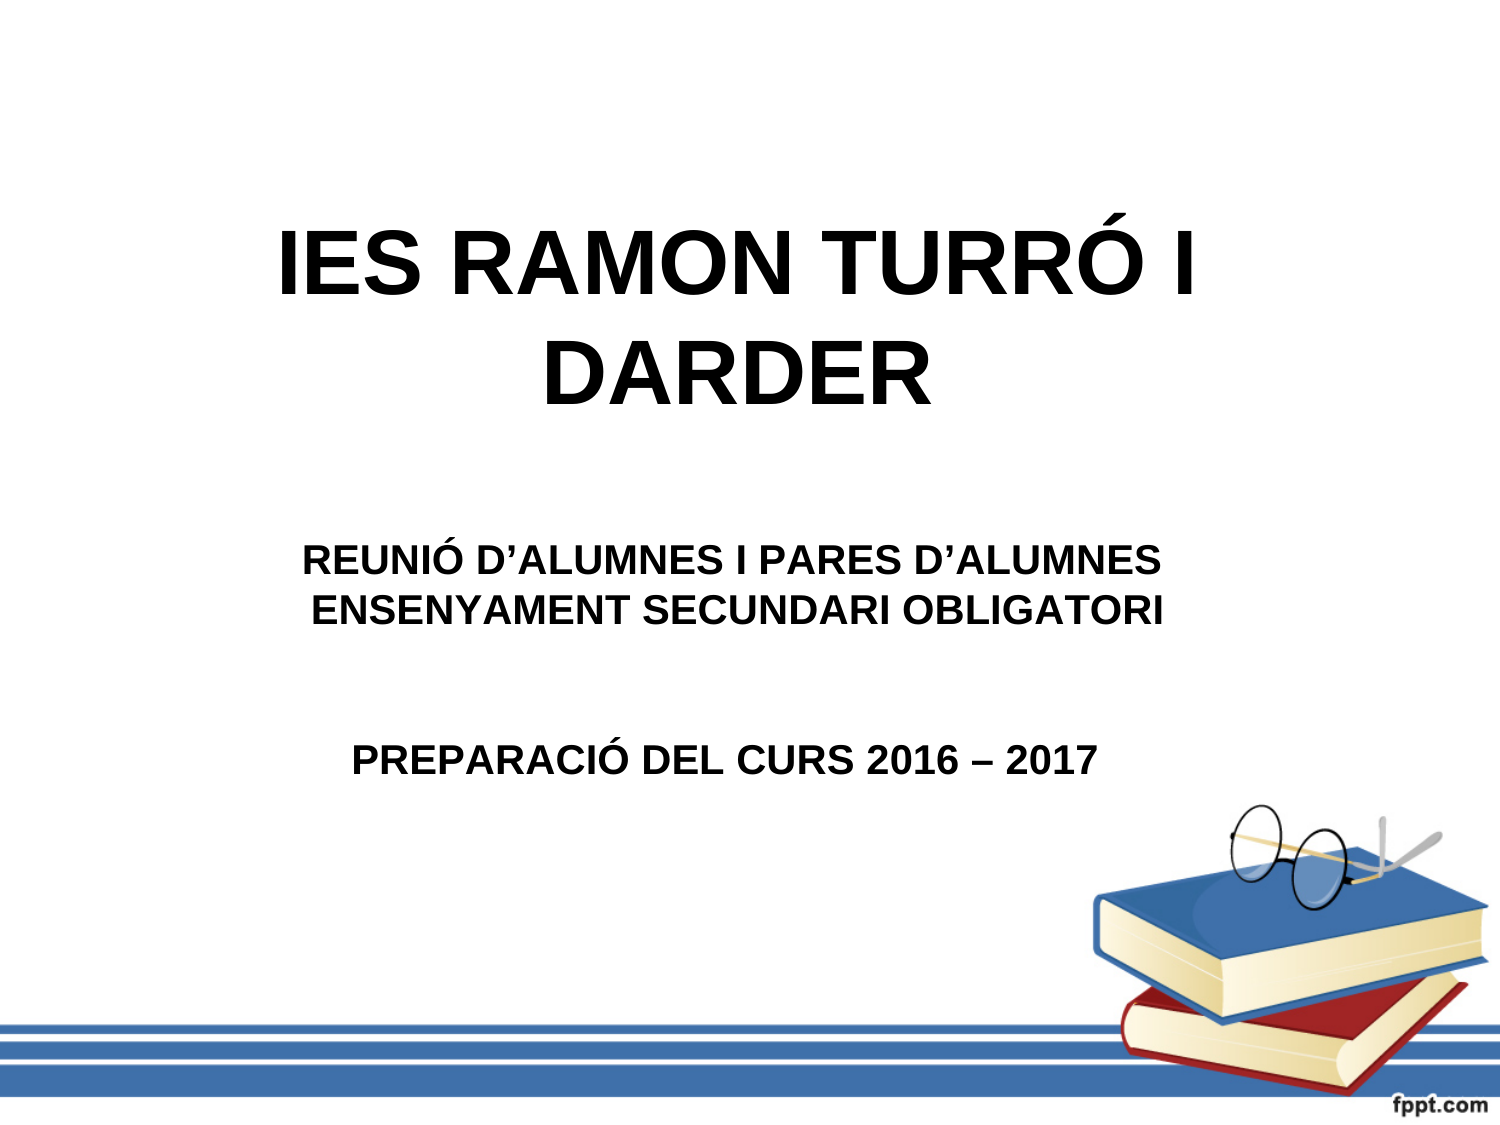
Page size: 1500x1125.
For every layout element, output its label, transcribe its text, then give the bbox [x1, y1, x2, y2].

title IES RAMON TURRÓ I DARDER REUNIÓ D’ALUMNES I PARES D’ALUMNES ENSENYAMENT SECUNDARI OBLIGATORI PREPARACIÓ DEL CURS 2016 – 2017 [100, 195, 1376, 801]
picture [0, 0, 1500, 1125]
